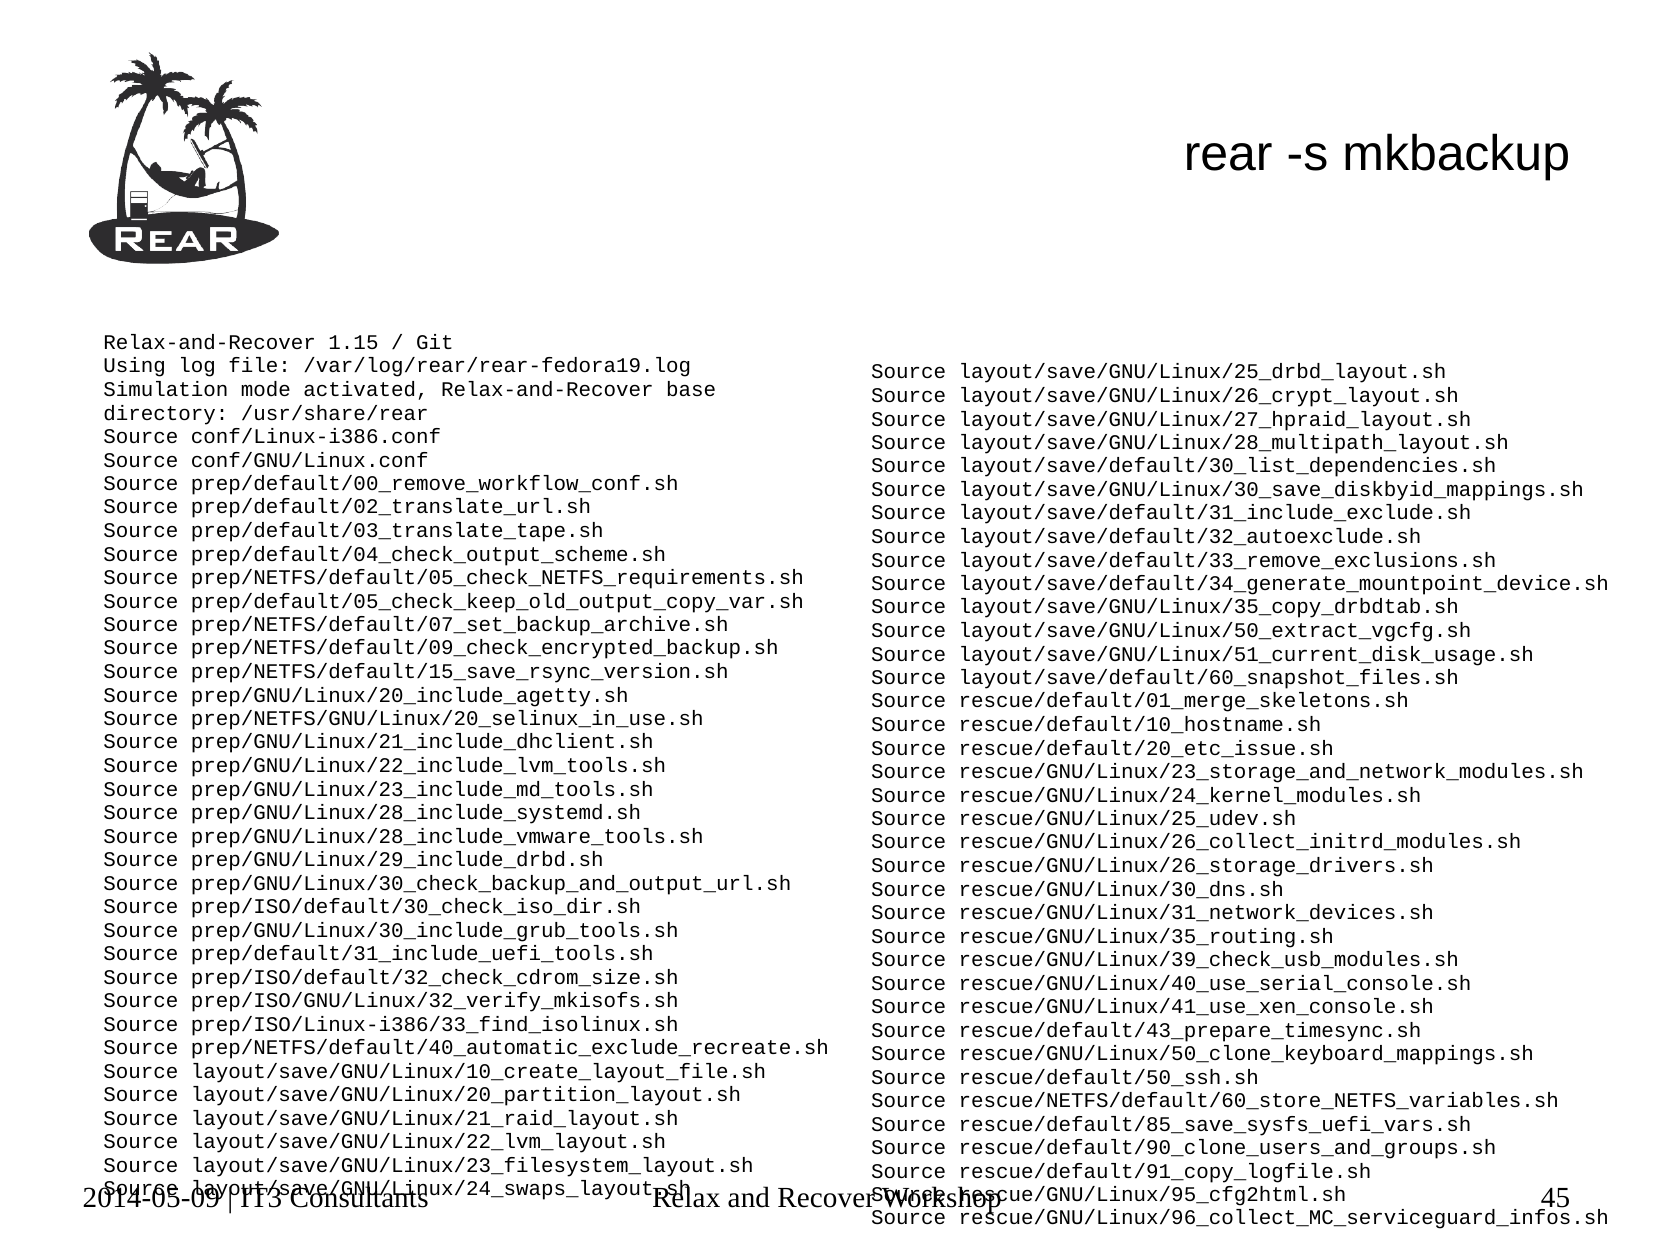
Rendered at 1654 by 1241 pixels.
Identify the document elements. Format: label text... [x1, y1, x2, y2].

text_box Source layout/save/GNU/Linux/25_drbd_layout.sh Source layout/save/GNU/Linux/26_crypt_layout.sh Source layout/save/GNU/Linux/27_hpraid_layout.sh Source layout/save/GNU/Linux/28_multipath_layout.sh Source layout/save/default/30_list_dependencies.sh Source layout/save/GNU/Linux/30_save_diskbyid_mappings.sh Source layout/save/default/31_include_exclude.sh Source layout/save/default/32_autoexclude.sh Source layout/save/default/33_remove_exclusions.sh Source layout/save/default/34_generate_mountpoint_device.sh Source layout/save/GNU/Linux/35_copy_drbdtab.sh Source layout/save/GNU/Linux/50_extract_vgcfg.sh Source layout/save/GNU/Linux/51_current_disk_usage.sh Source layout/save/default/60_snapshot_files.sh Source rescue/default/01_merge_skeletons.sh Source rescue/default/10_hostname.sh Source rescue/default/20_etc_issue.sh Source rescue/GNU/Linux/23_storage_and_network_modules.sh Source rescue/GNU/Linux/24_kernel_modules.sh Source rescue/GNU/Linux/25_udev.sh Source rescue/GNU/Linux/26_collect_initrd_modules.sh Source rescue/GNU/Linux/26_storage_drivers.sh Source rescue/GNU/Linux/30_dns.sh Source rescue/GNU/Linux/31_network_devices.sh Source rescue/GNU/Linux/35_routing.sh Source rescue/GNU/Linux/39_check_usb_modules.sh Source rescue/GNU/Linux/40_use_serial_console.sh Source rescue/GNU/Linux/41_use_xen_console.sh Source rescue/default/43_prepare_timesync.sh Source rescue/GNU/Linux/50_clone_keyboard_mappings.sh Source rescue/default/50_ssh.sh Source rescue/NETFS/default/60_store_NETFS_variables.sh Source rescue/default/85_save_sysfs_uefi_vars.sh Source rescue/default/90_clone_users_and_groups.sh Source rescue/default/91_copy_logfile.sh Source rescue/GNU/Linux/95_cfg2html.sh Source rescue/GNU/Linux/96_collect_MC_serviceguard_infos.sh [856, 354, 1625, 1241]
title rear -s mkbackup [295, 49, 1571, 257]
picture [88, 52, 279, 266]
text_box Relax-and-Recover 1.15 / Git Using log file: /var/log/rear/rear-fedora19.log Simulation mode activated, Relax-and-Recover base directory: /usr/share/rear Source conf/Linux-i386.conf Source conf/GNU/Linux.conf Source prep/default/00_remove_workflow_conf.sh Source prep/default/02_translate_url.sh Source prep/default/03_translate_tape.sh Source prep/default/04_check_output_scheme.sh Source prep/NETFS/default/05_check_NETFS_requirements.sh Source prep/default/05_check_keep_old_output_copy_var.sh Source prep/NETFS/default/07_set_backup_archive.sh Source prep/NETFS/default/09_check_encrypted_backup.sh Source prep/NETFS/default/15_save_rsync_version.sh Source prep/GNU/Linux/20_include_agetty.sh Source prep/NETFS/GNU/Linux/20_selinux_in_use.sh Source prep/GNU/Linux/21_include_dhclient.sh Source prep/GNU/Linux/22_include_lvm_tools.sh Source prep/GNU/Linux/23_include_md_tools.sh Source prep/GNU/Linux/28_include_systemd.sh Source prep/GNU/Linux/28_include_vmware_tools.sh Source prep/GNU/Linux/29_include_drbd.sh Source prep/GNU/Linux/30_check_backup_and_output_url.sh Source prep/ISO/default/30_check_iso_dir.sh Source prep/GNU/Linux/30_include_grub_tools.sh Source prep/default/31_include_uefi_tools.sh Source prep/ISO/default/32_check_cdrom_size.sh Source prep/ISO/GNU/Linux/32_verify_mkisofs.sh Source prep/ISO/Linux-i386/33_find_isolinux.sh Source prep/NETFS/default/40_automatic_exclude_recreate.sh Source layout/save/GNU/Linux/10_create_layout_file.sh Source layout/save/GNU/Linux/20_partition_layout.sh Source layout/save/GNU/Linux/21_raid_layout.sh Source layout/save/GNU/Linux/22_lvm_layout.sh Source layout/save/GNU/Linux/23_filesystem_layout.sh Source layout/save/GNU/Linux/24_swaps_layout.sh [88, 324, 886, 1241]
